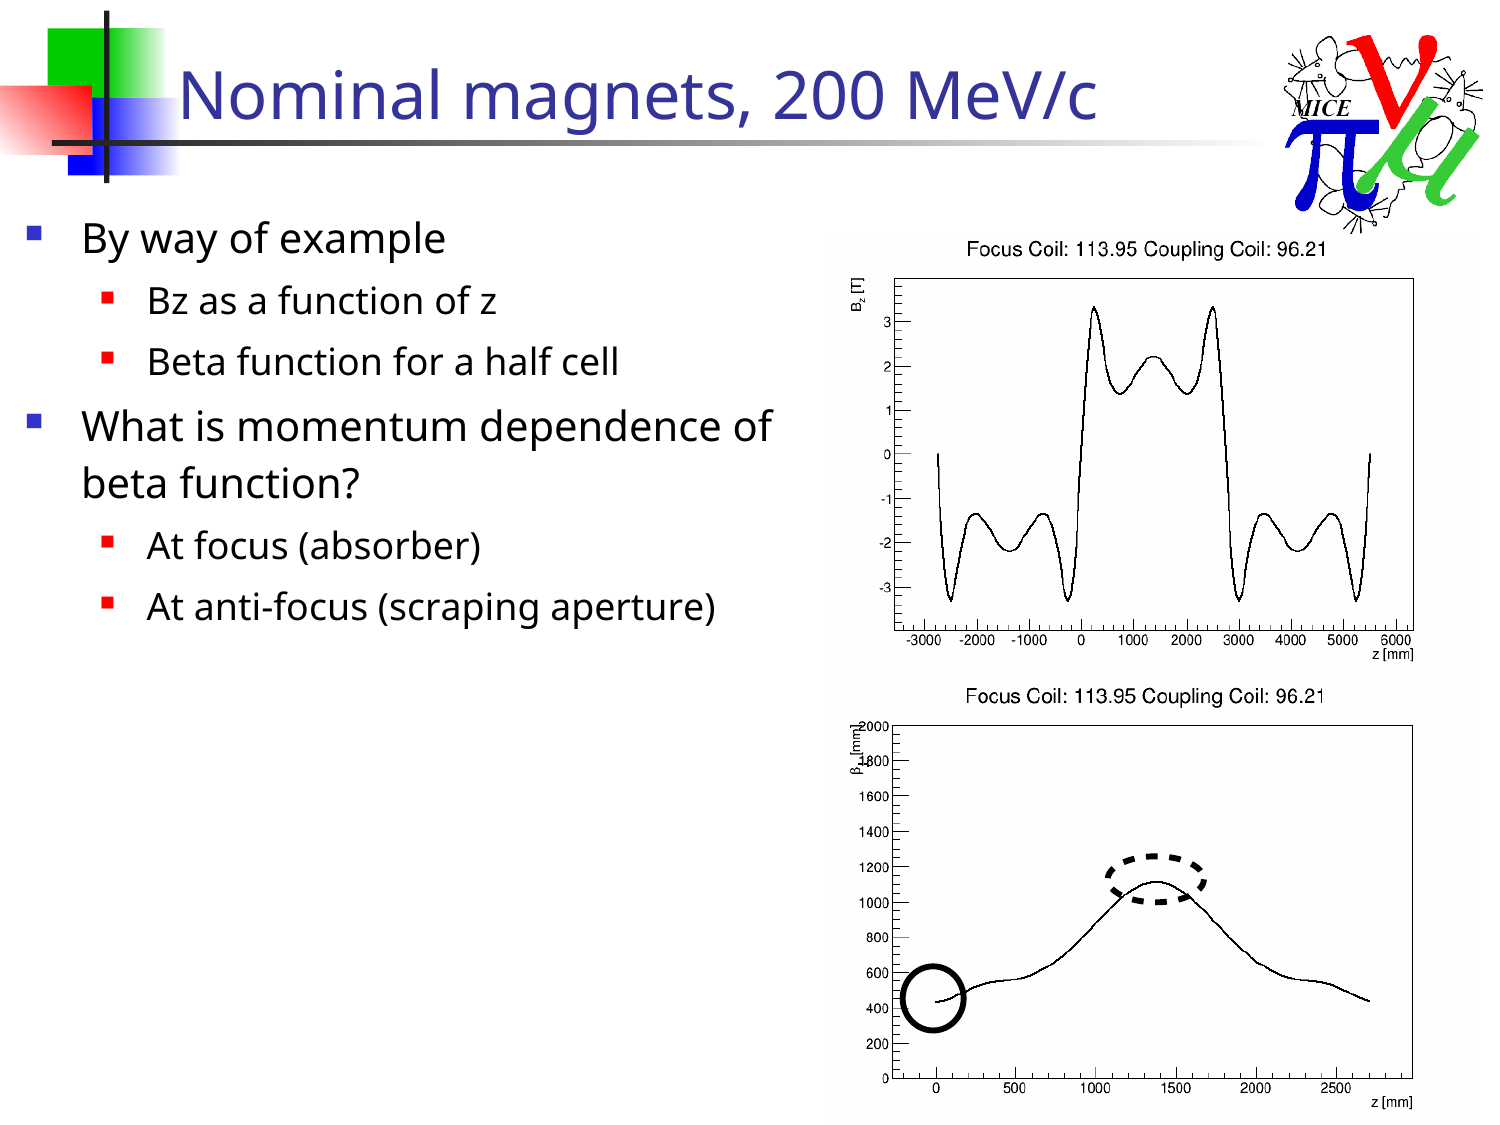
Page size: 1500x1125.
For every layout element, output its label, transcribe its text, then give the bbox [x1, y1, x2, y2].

picture [827, 681, 1477, 1122]
picture [829, 5, 1500, 674]
title Nominal magnets, 200 MeV/c [162, 0, 1441, 188]
list By way of example Bz as a function of z Beta function for a half cell What is momentum dependence of beta function? At focus (absorber) At anti-focus (scraping aperture) [10, 200, 814, 589]
